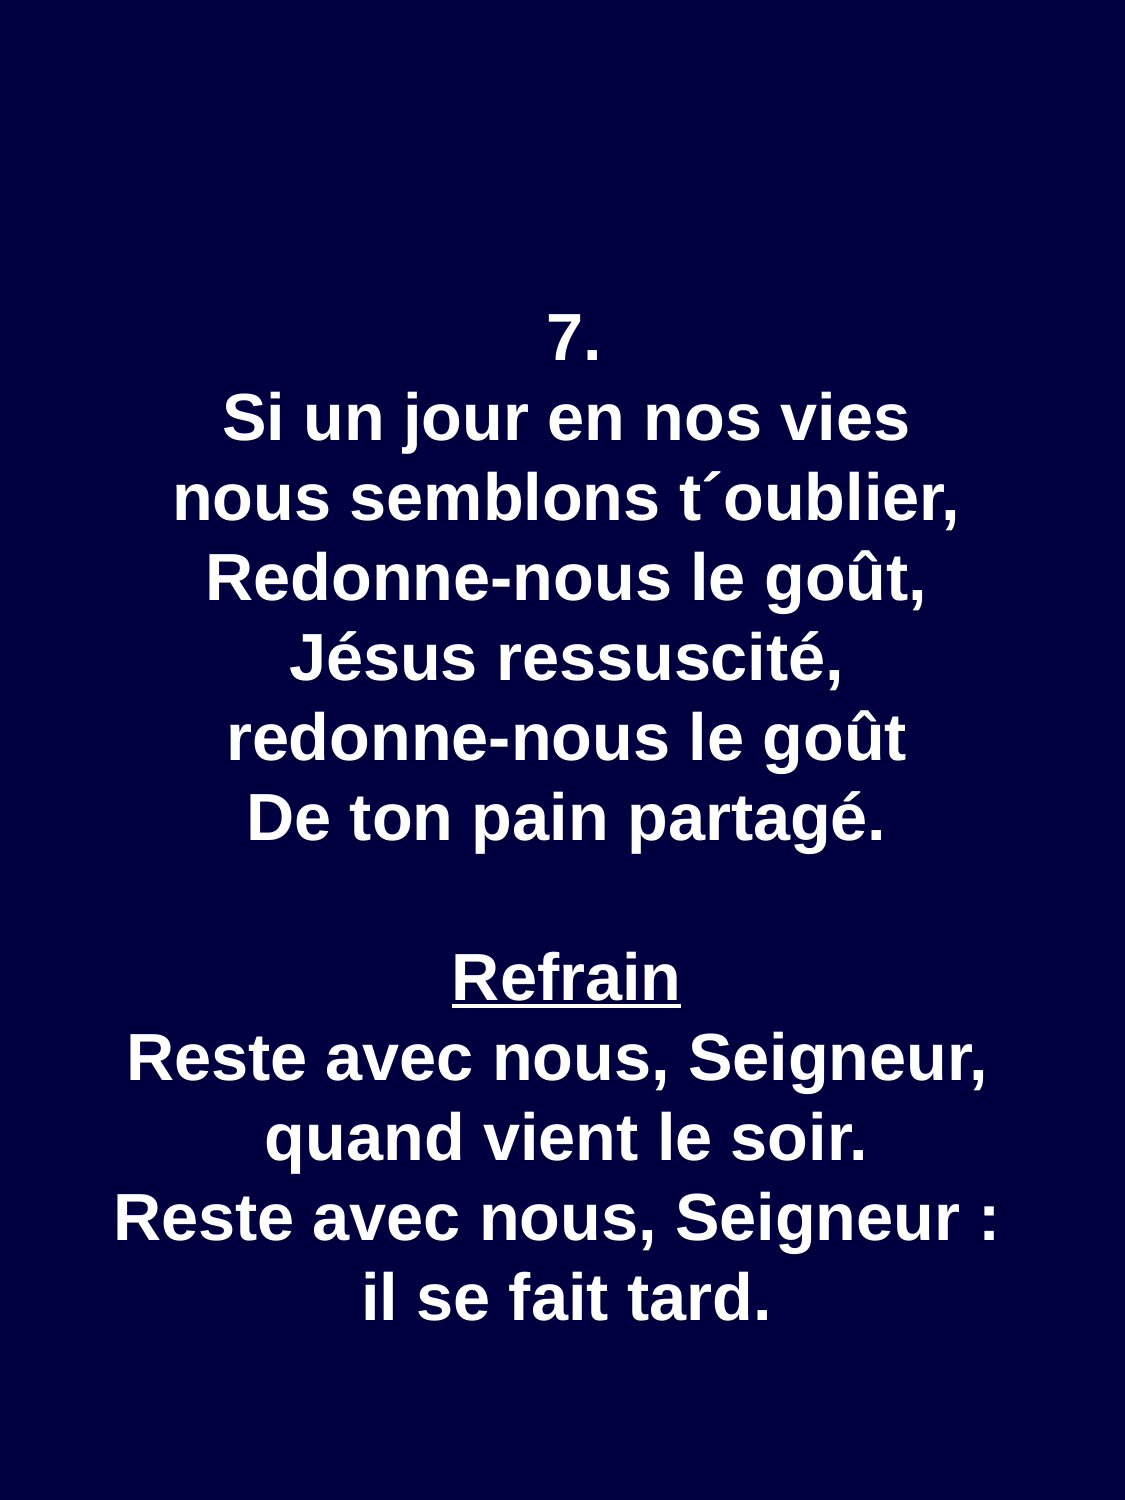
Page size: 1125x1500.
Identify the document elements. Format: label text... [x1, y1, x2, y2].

text_box 7. Si un jour en nos vies nous semblons t´oublier, Redonne-nous le goût, Jésus ressuscité, redonne-nous le goût De ton pain partagé. Refrain Reste avec nous, Seigneur, quand vient le soir. Reste avec nous, Seigneur : il se fait tard. [0, 241, 1125, 1217]
